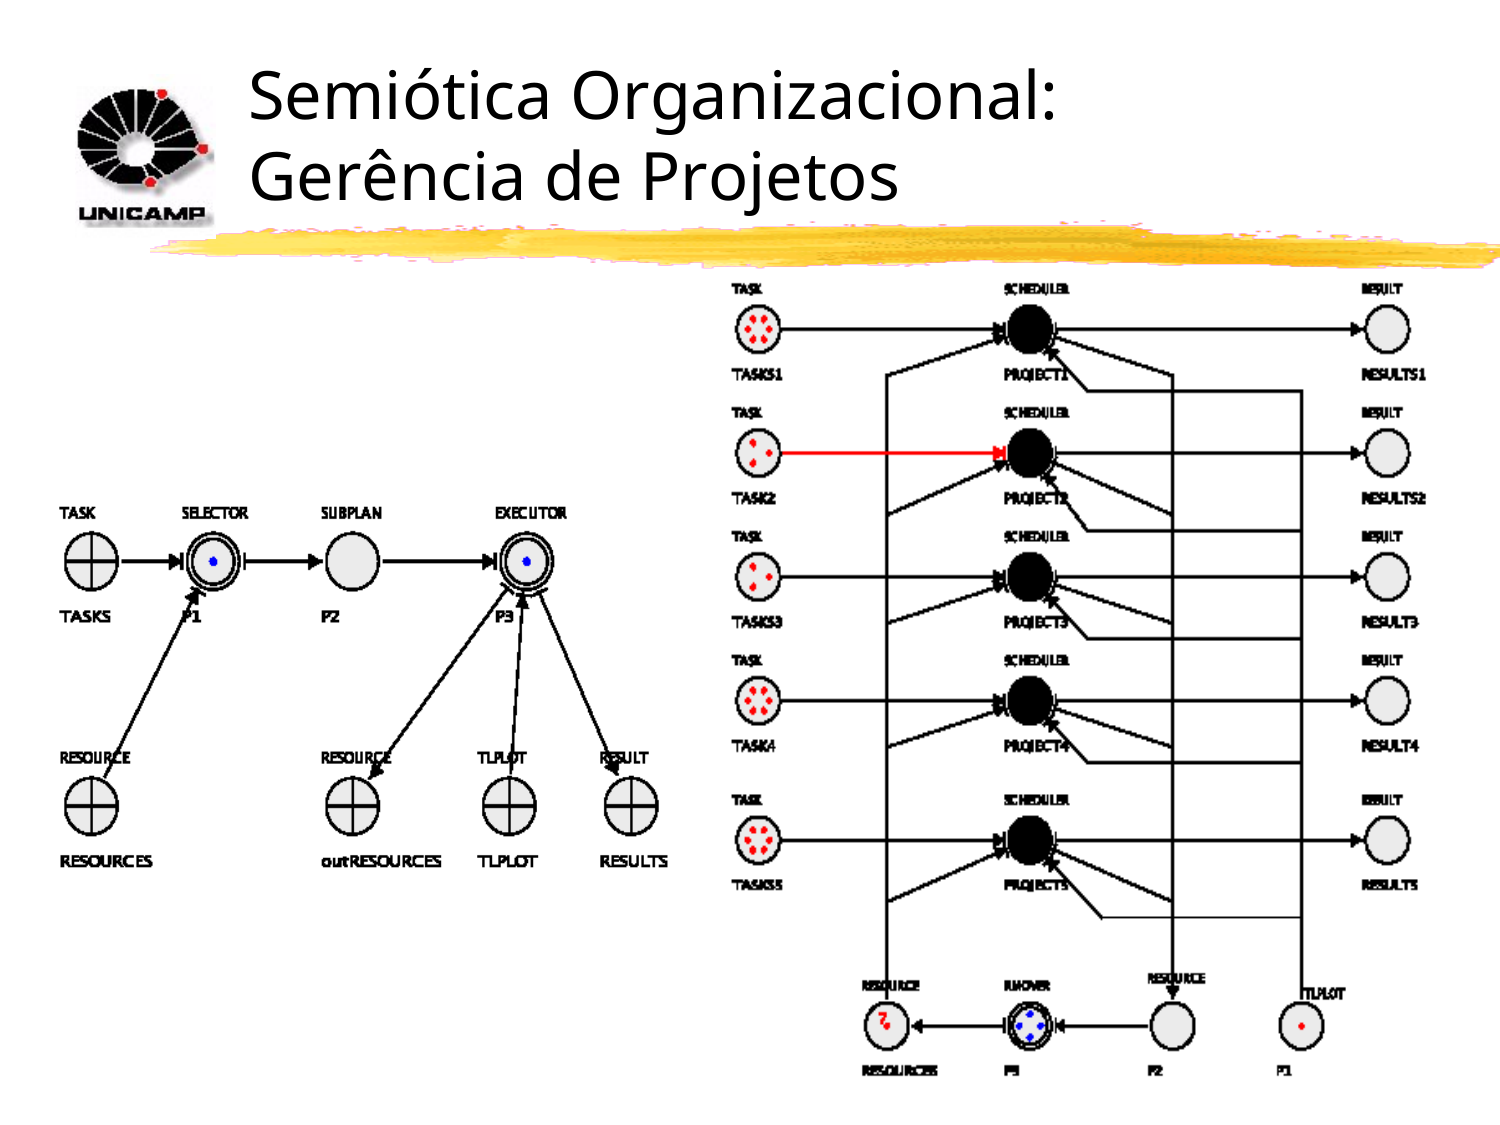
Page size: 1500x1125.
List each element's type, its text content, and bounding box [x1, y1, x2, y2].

picture [75, 74, 1500, 1085]
picture [42, 472, 685, 897]
title Semiótica Organizacional: Gerência de Projetos [233, 37, 1434, 225]
